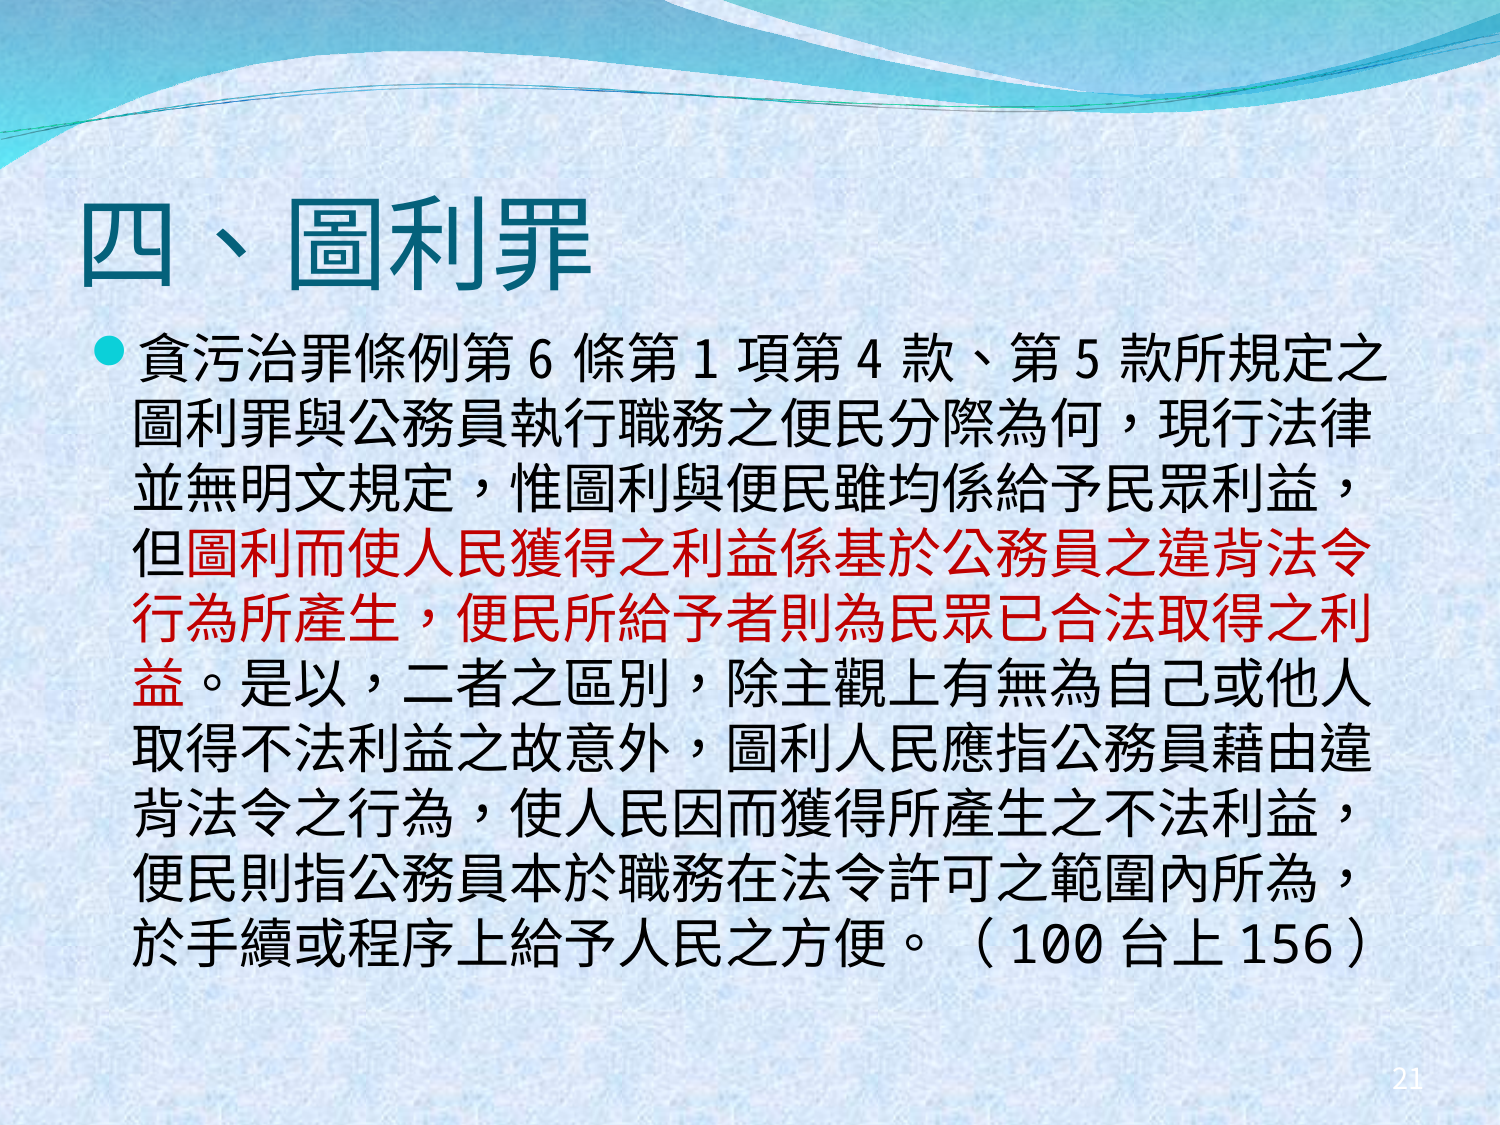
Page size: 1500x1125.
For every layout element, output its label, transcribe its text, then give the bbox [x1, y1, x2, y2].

title 四、圖利罪 [75, 115, 1426, 304]
text_box <編號> [1299, 1042, 1426, 1103]
picture [0, 0, 1500, 1125]
list 貪污治罪條例第6條第1項第4款、第5款所規定之圖利罪與公務員執行職務之便民分際為何，現行法律並無明文規定，惟圖利與便民雖均係給予民眾利益，但圖利而使人民獲得之利益係基於公務員之違背法令行為所產生，便民所給予者則為民眾已合法取得之利益。是以，二者之區別，除主觀上有無為自己或他人取得不法利益之故意外，圖利人民應指公務員藉由違背法令之行為，使人民因而獲得所產生之不法利益，便民則指公務員本於職務在法令許可之範圍內所為，於手續或程序上給予人民之方便。（100台上156） [75, 317, 1426, 1038]
